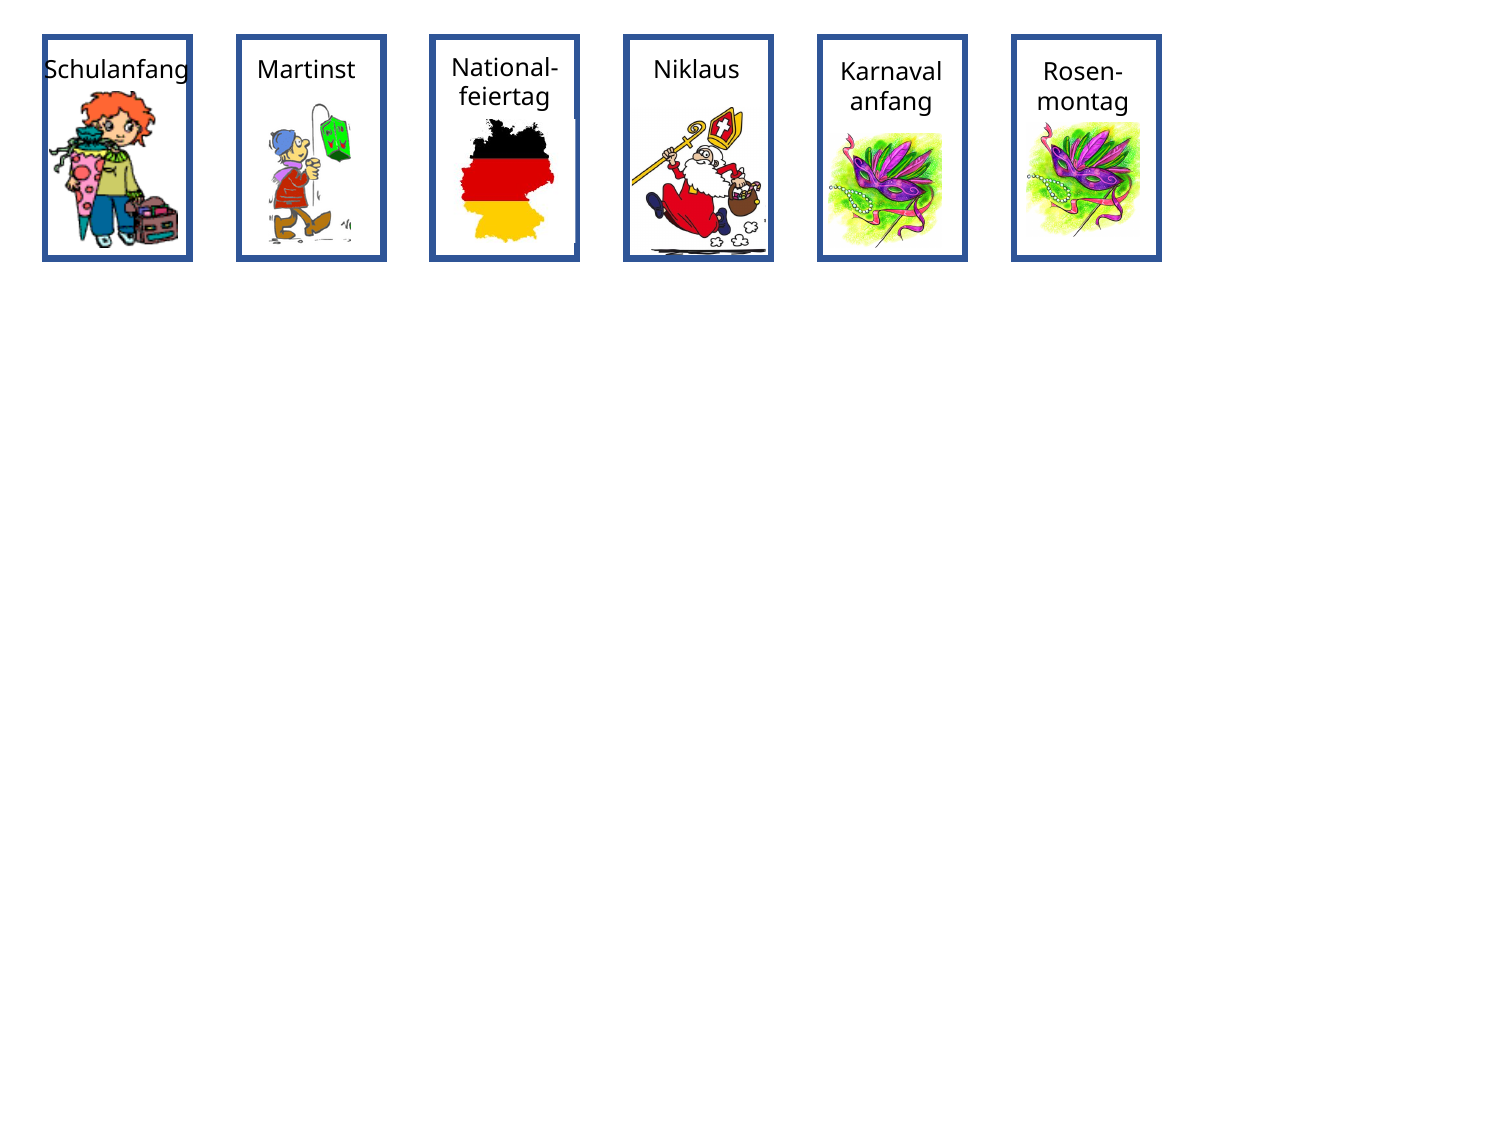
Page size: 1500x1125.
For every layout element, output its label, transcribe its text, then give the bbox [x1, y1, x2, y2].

text_box Rosen-montag [1012, 48, 1154, 123]
text_box Martinstag [235, 46, 378, 121]
picture [631, 107, 766, 255]
text_box Niklaus [625, 46, 768, 91]
picture [49, 91, 178, 248]
picture [268, 91, 351, 248]
picture [1026, 123, 1140, 237]
picture [450, 119, 576, 243]
text_box Schulanfang [29, 46, 205, 91]
picture [828, 133, 942, 248]
text_box Karnaval anfang [820, 48, 963, 123]
text_box National-feiertag [434, 43, 576, 118]
